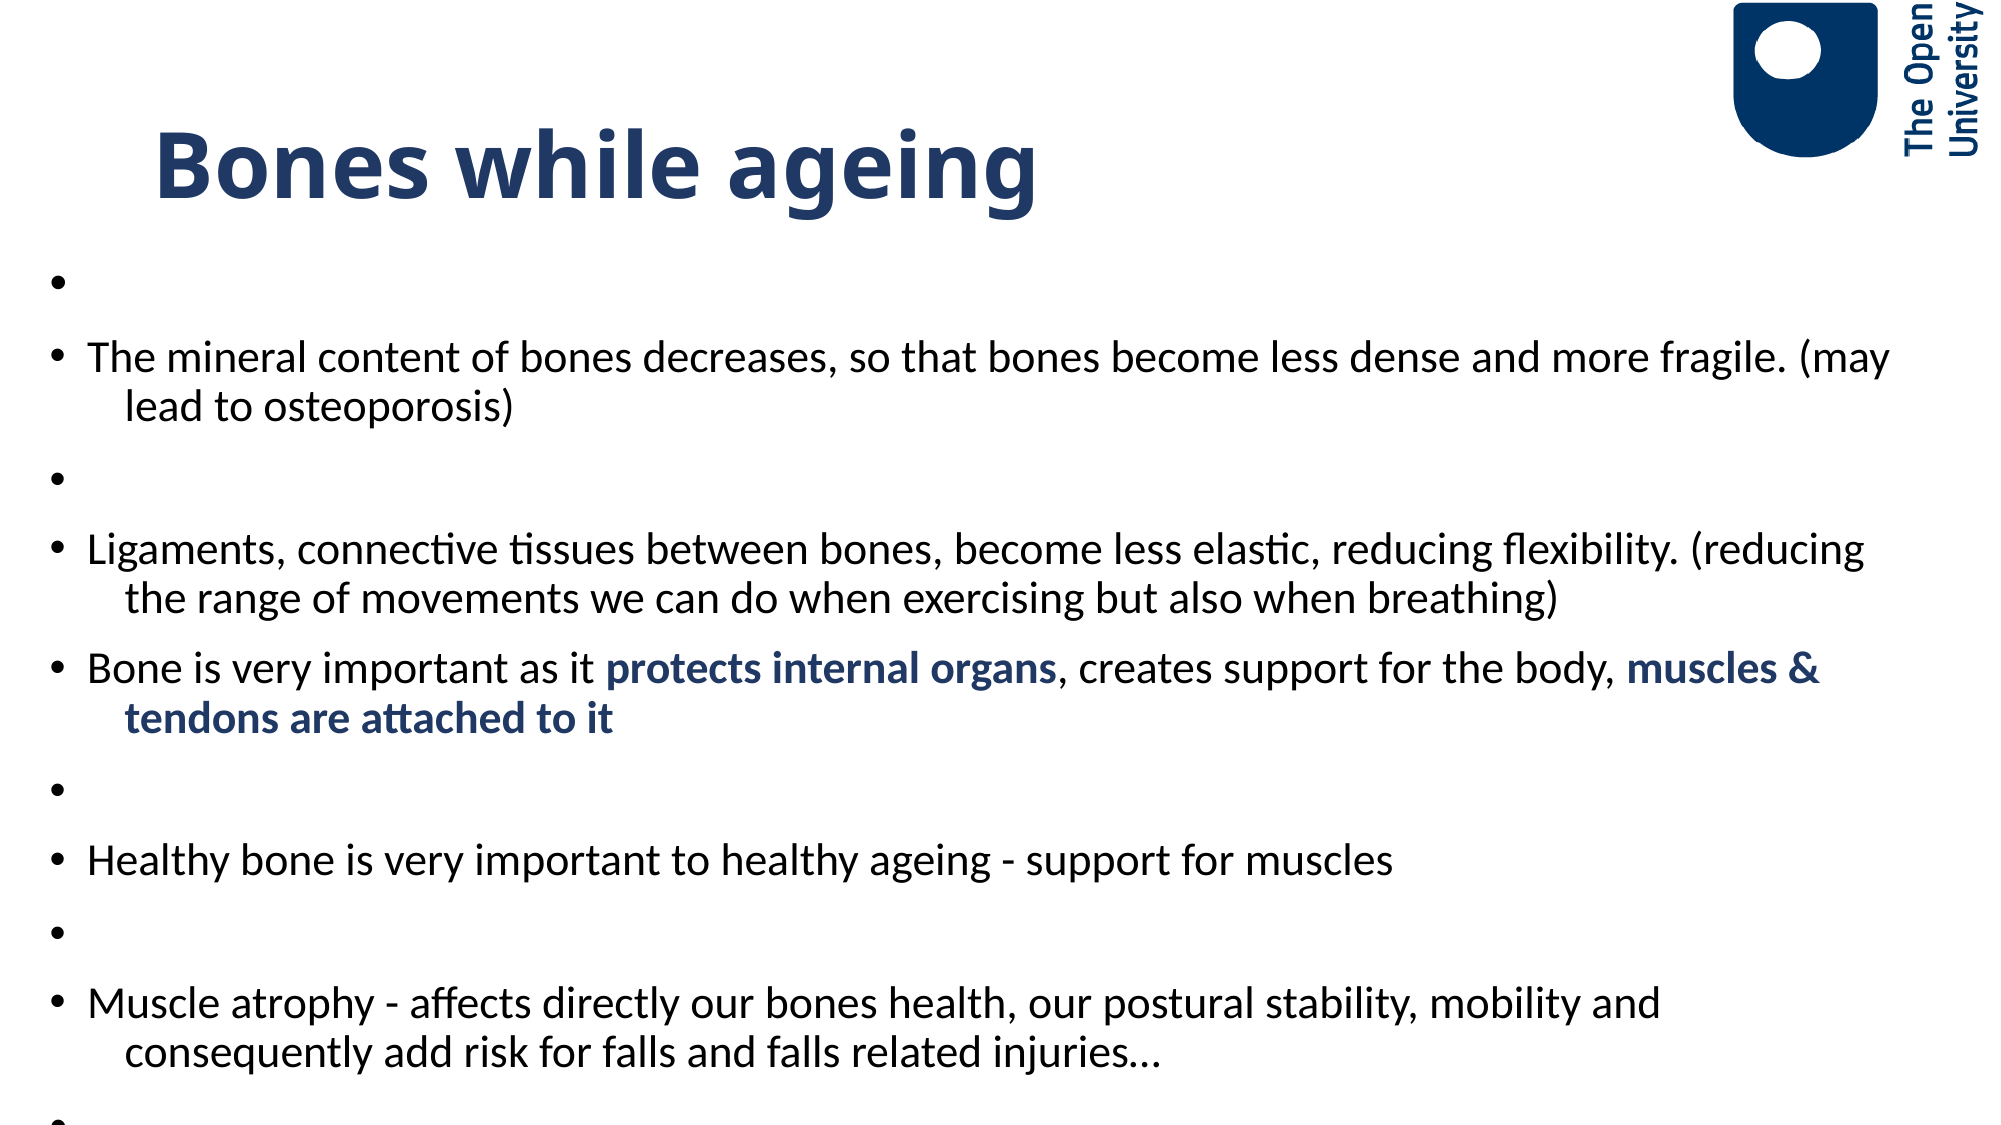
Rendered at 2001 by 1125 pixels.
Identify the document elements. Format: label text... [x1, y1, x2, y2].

title Bones while ageing [137, 59, 1863, 244]
picture [1732, 0, 1986, 159]
list The mineral content of bones decreases, so that bones become less dense and more fragile. (may lead to osteoporosis) Ligaments, connective tissues between bones, become less elastic, reducing flexibility. (reducing the range of movements we can do when exercising but also when breathing) Bone is very important as it protects internal organs, creates support for the body, muscles & tendons are attached to it Healthy bone is very important to healthy ageing - support for muscles Muscle atrophy - affects directly our bones health, our postural stability, mobility and consequently add risk for falls and falls related injuries… [34, 244, 1921, 1097]
